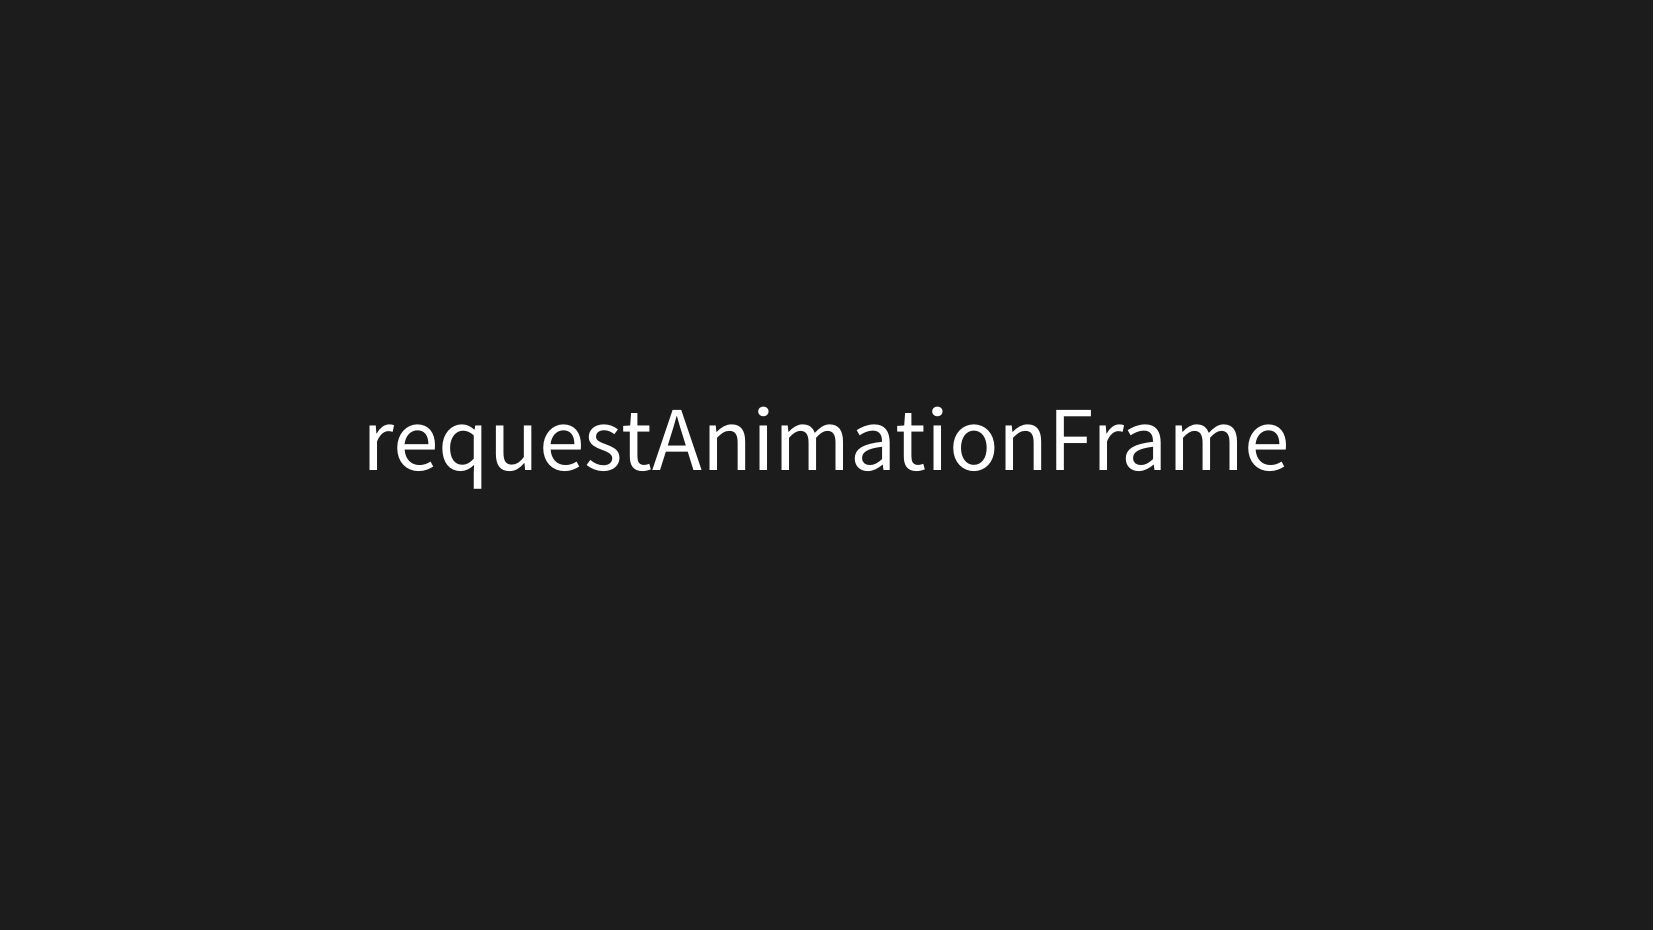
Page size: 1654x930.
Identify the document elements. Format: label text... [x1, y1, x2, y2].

title requestAnimationFrame [0, 371, 1653, 506]
